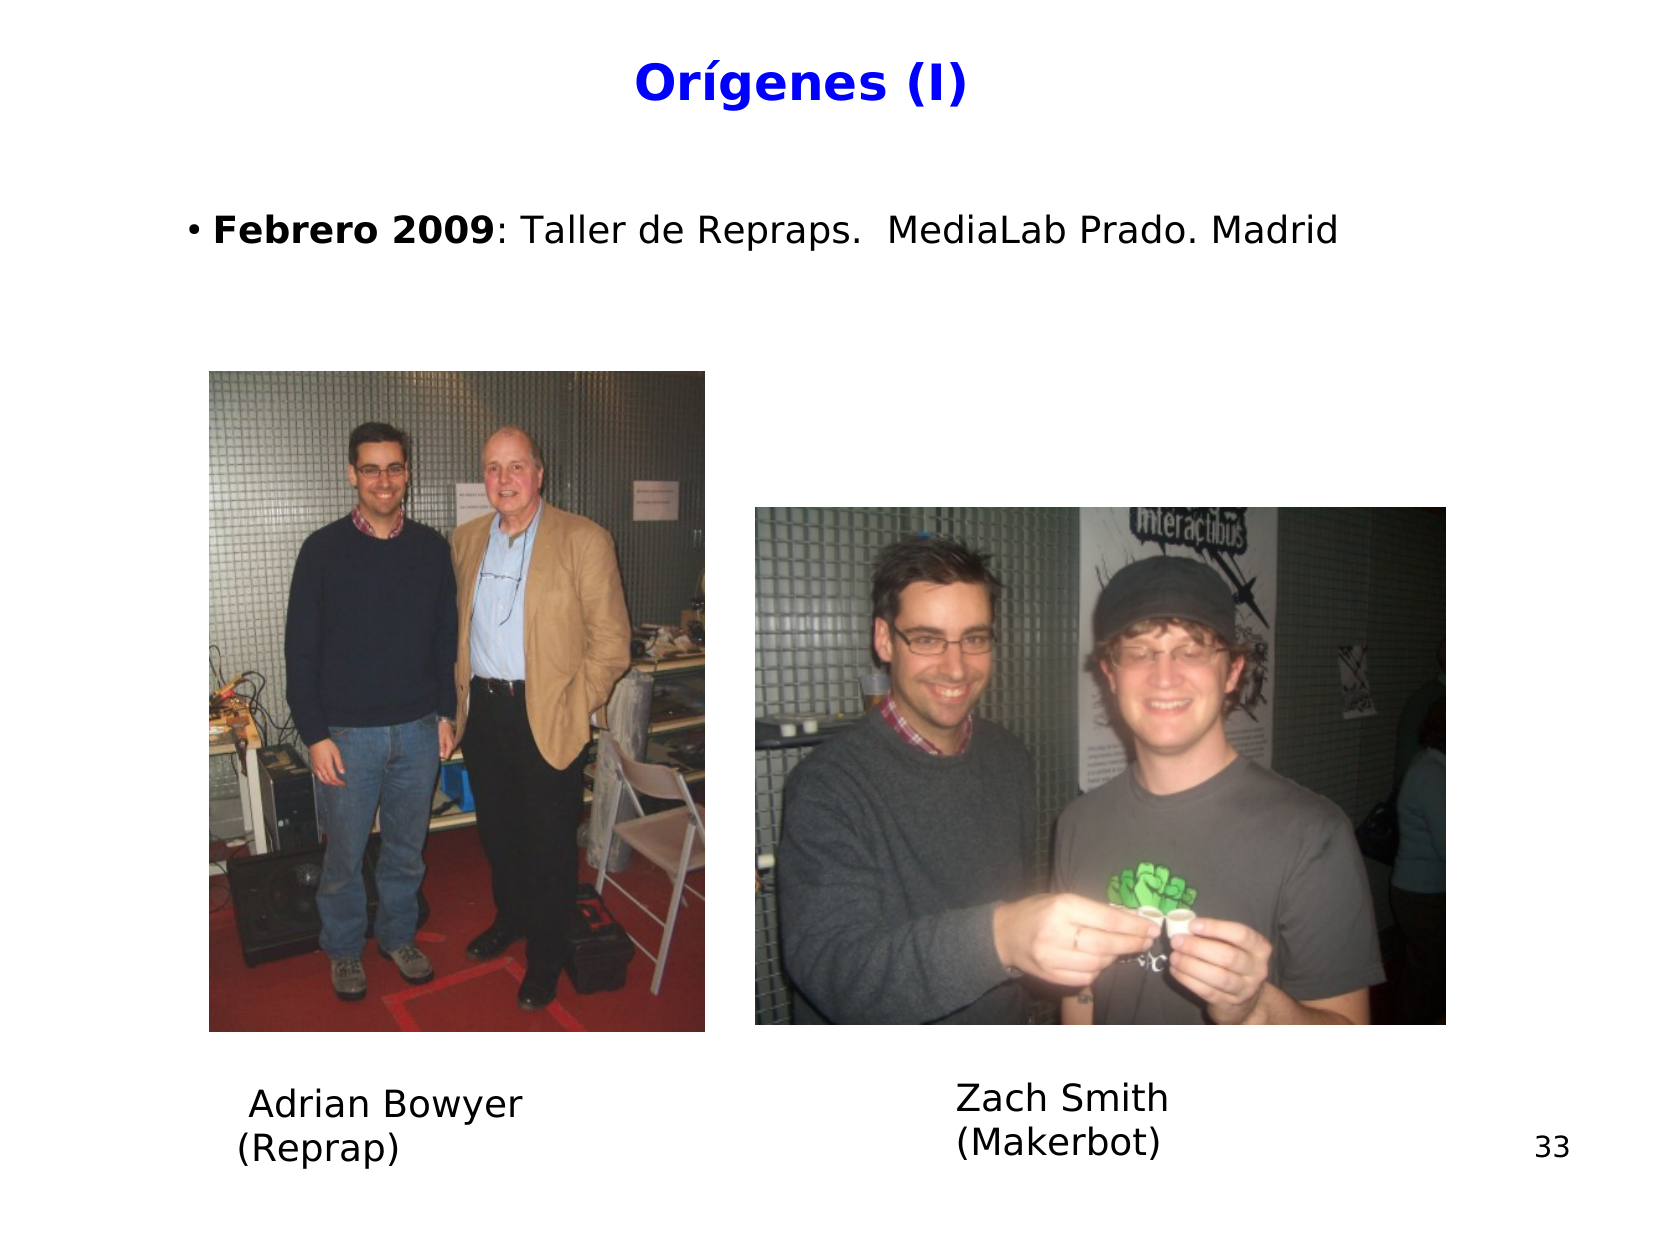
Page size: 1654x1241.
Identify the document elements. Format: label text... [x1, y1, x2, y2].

text_box Febrero 2009: Taller de Repraps. MediaLab Prado. Madrid [172, 201, 1469, 269]
picture [209, 371, 705, 1032]
text_box Adrian Bowyer (Reprap) [221, 1075, 543, 1178]
text_box Orígenes (I) [619, 46, 985, 120]
picture [755, 507, 1446, 1025]
text_box Zach Smith (Makerbot) [940, 1069, 1262, 1172]
